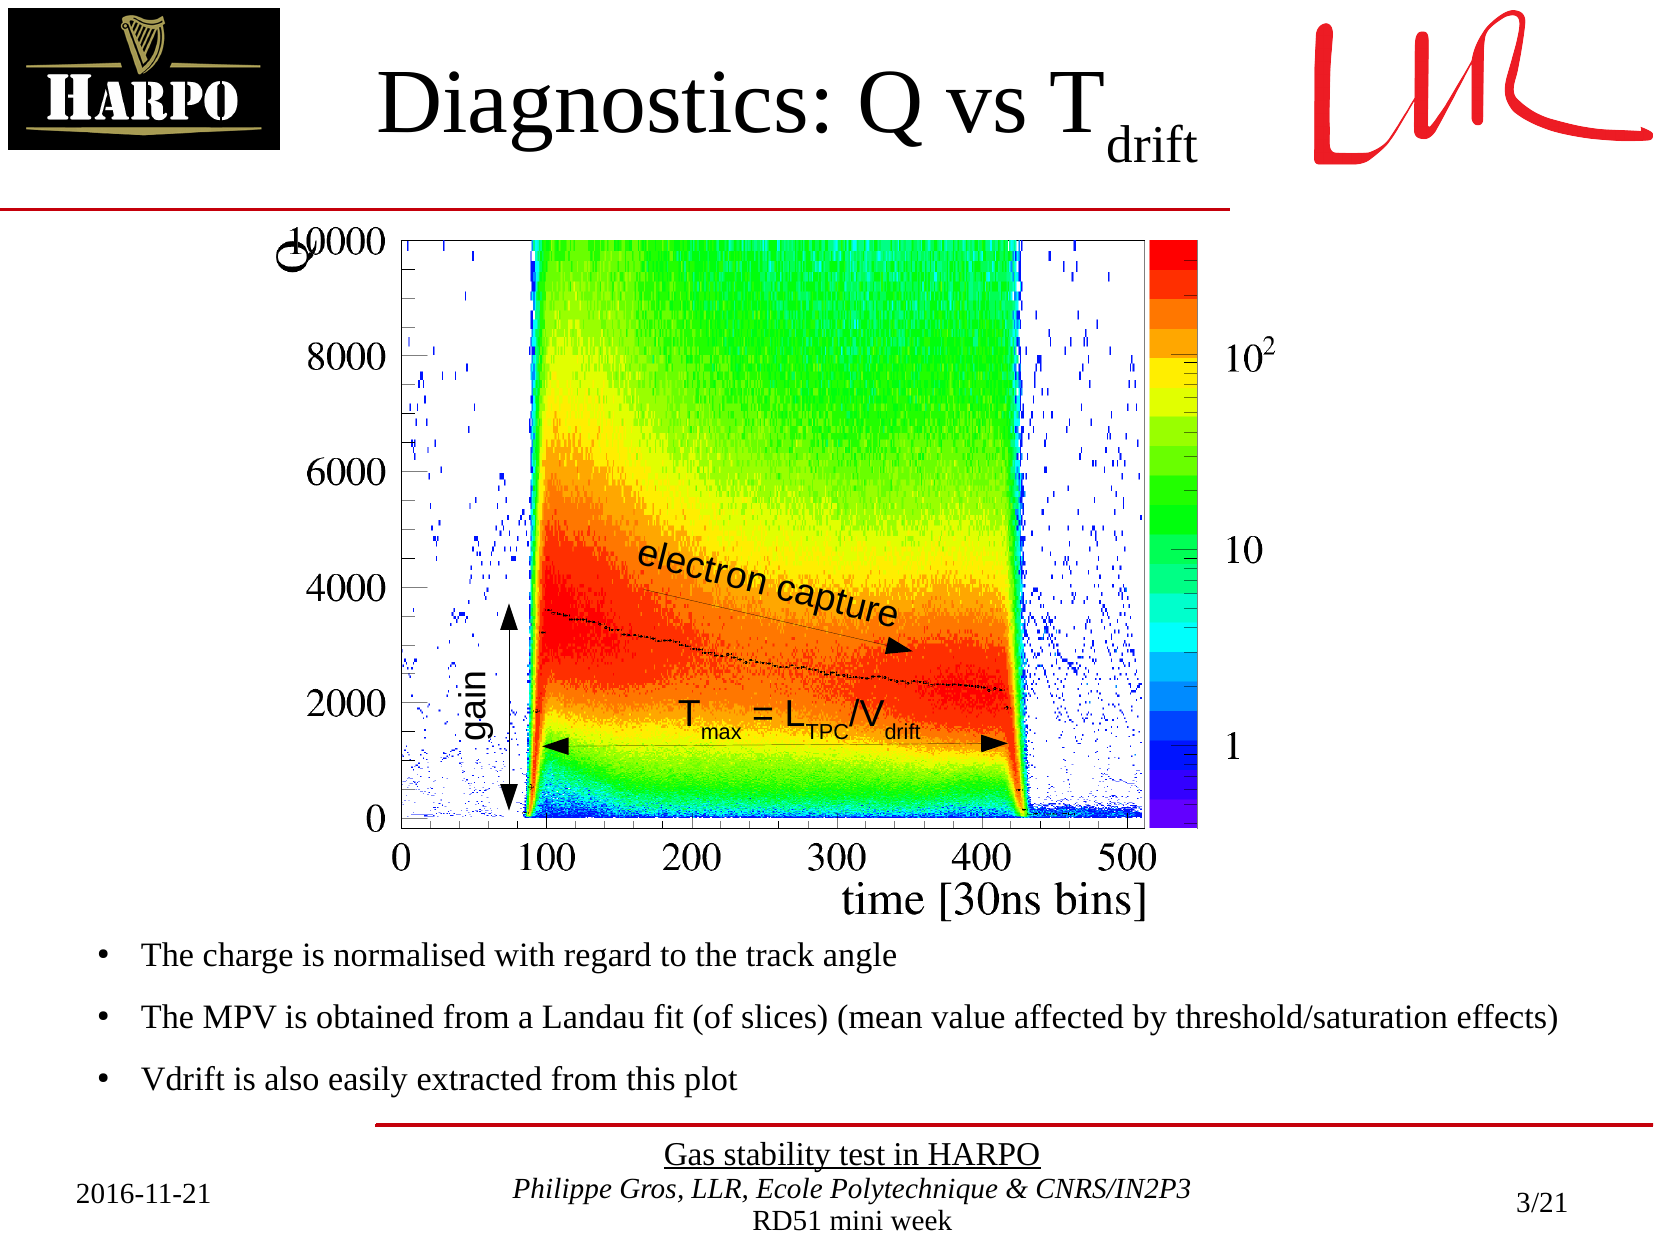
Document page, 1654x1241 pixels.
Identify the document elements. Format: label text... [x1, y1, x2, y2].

text_box gain [443, 655, 501, 757]
title Diagnostics: Q vs Tdrift [284, 14, 1290, 210]
text_box Tmax = LTPC/Vdrift [663, 685, 987, 752]
picture [244, 219, 1291, 935]
picture [1314, 10, 1653, 165]
text_box electron capture [617, 519, 921, 648]
picture [8, 8, 280, 150]
list The charge is normalised with regard to the track angle The MPV is obtained from a Landau fit (of slices) (mean value affected by threshold/saturation effects) Vdrift is also easily extracted from this plot [82, 935, 1609, 1134]
